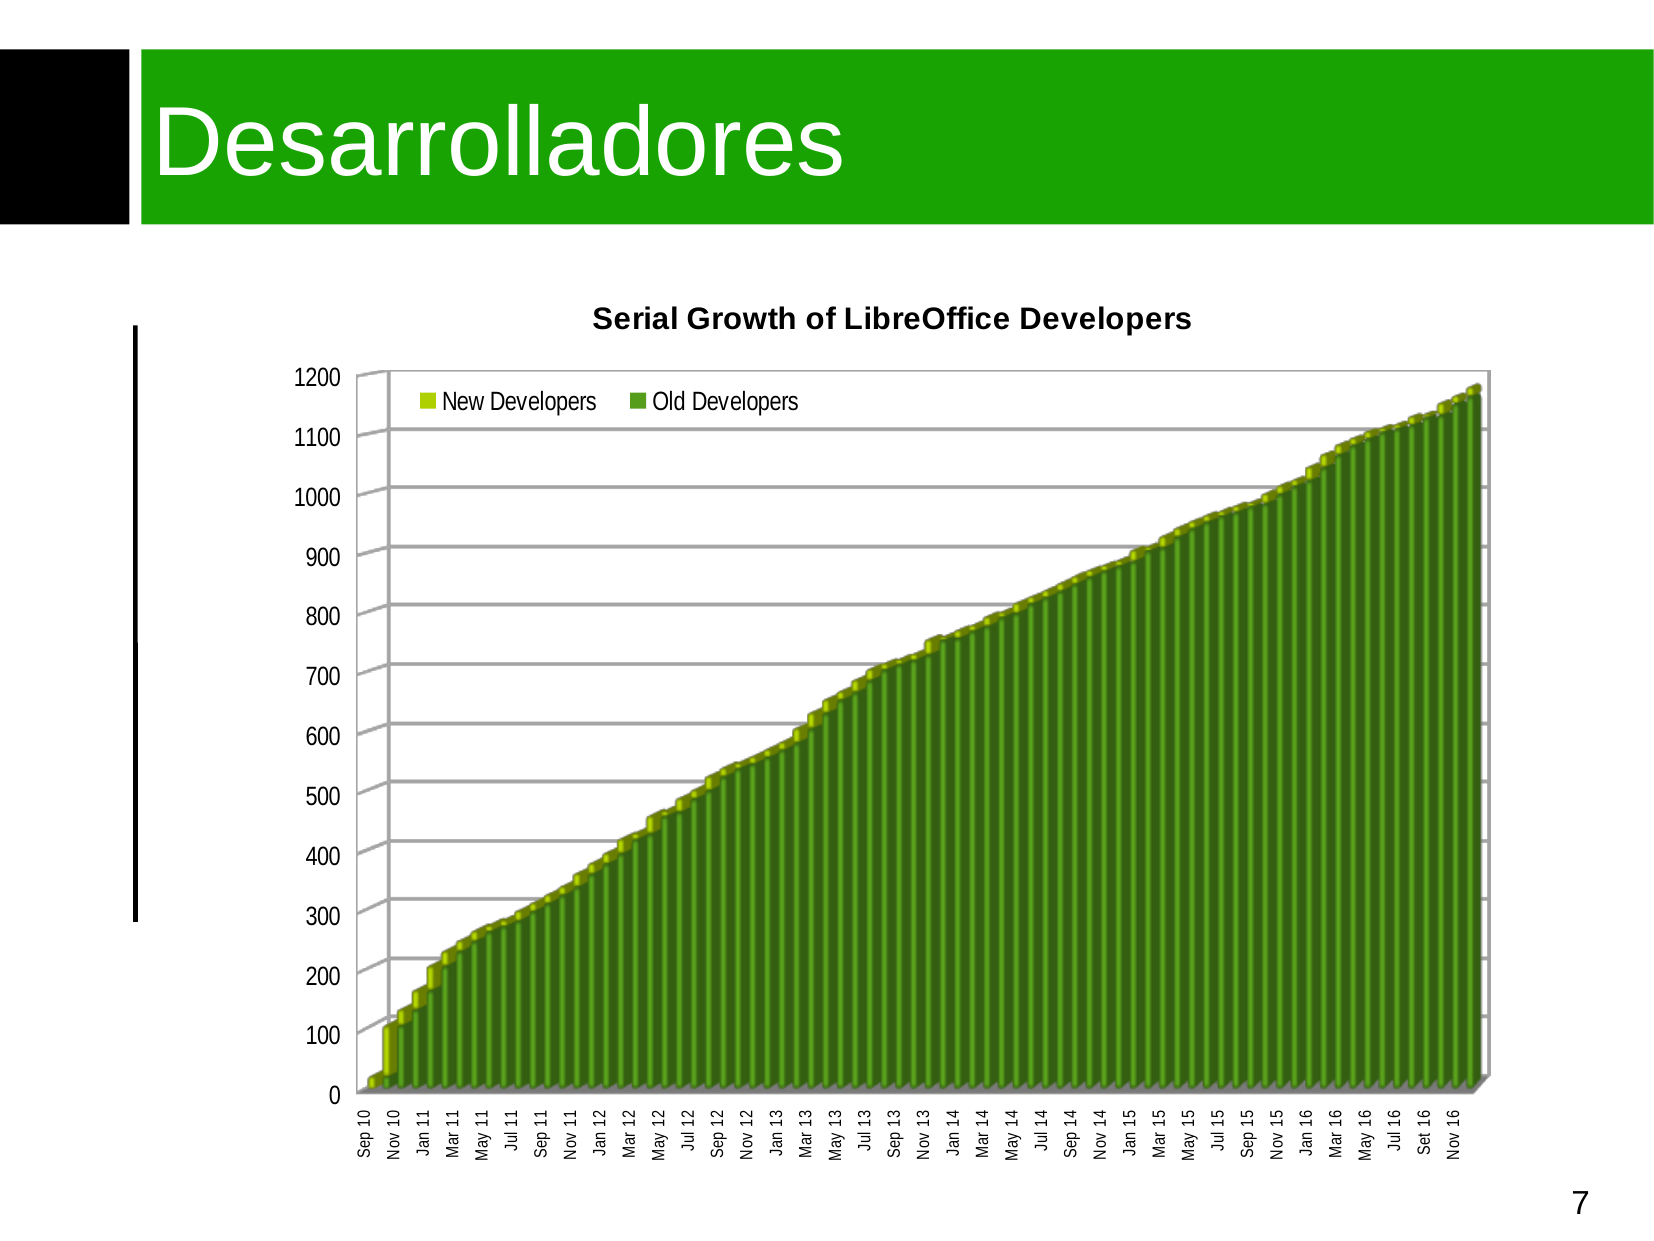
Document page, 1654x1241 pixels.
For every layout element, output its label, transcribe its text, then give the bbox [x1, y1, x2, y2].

picture [271, 265, 1524, 1205]
title Desarrolladores [152, 72, 1654, 211]
